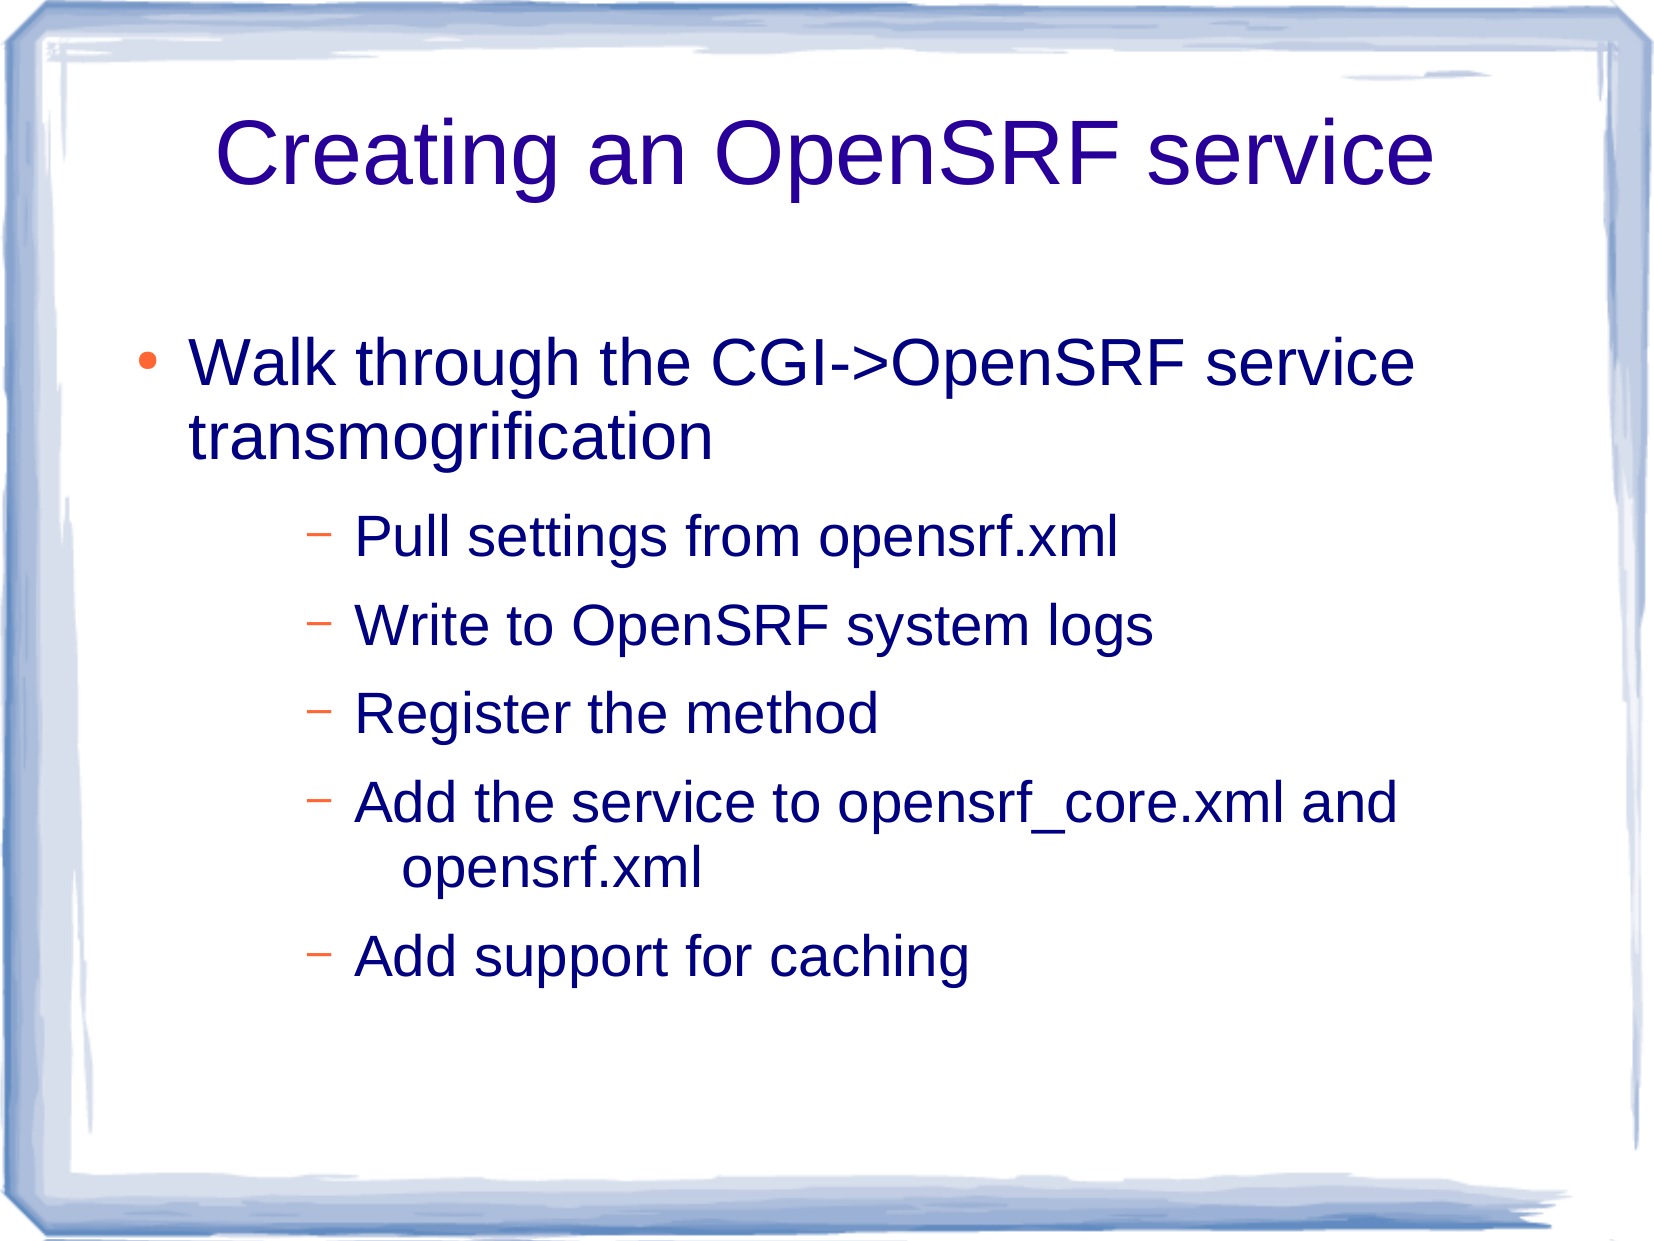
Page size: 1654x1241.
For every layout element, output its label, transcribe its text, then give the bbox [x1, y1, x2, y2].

picture [0, 0, 1654, 1241]
list Walk through the CGI->OpenSRF service transmogrification Pull settings from opensrf.xml Write to OpenSRF system logs Register the method Add the service to opensrf_core.xml and opensrf.xml Add support for caching [118, 324, 1571, 1129]
title Creating an OpenSRF service [82, 49, 1571, 257]
